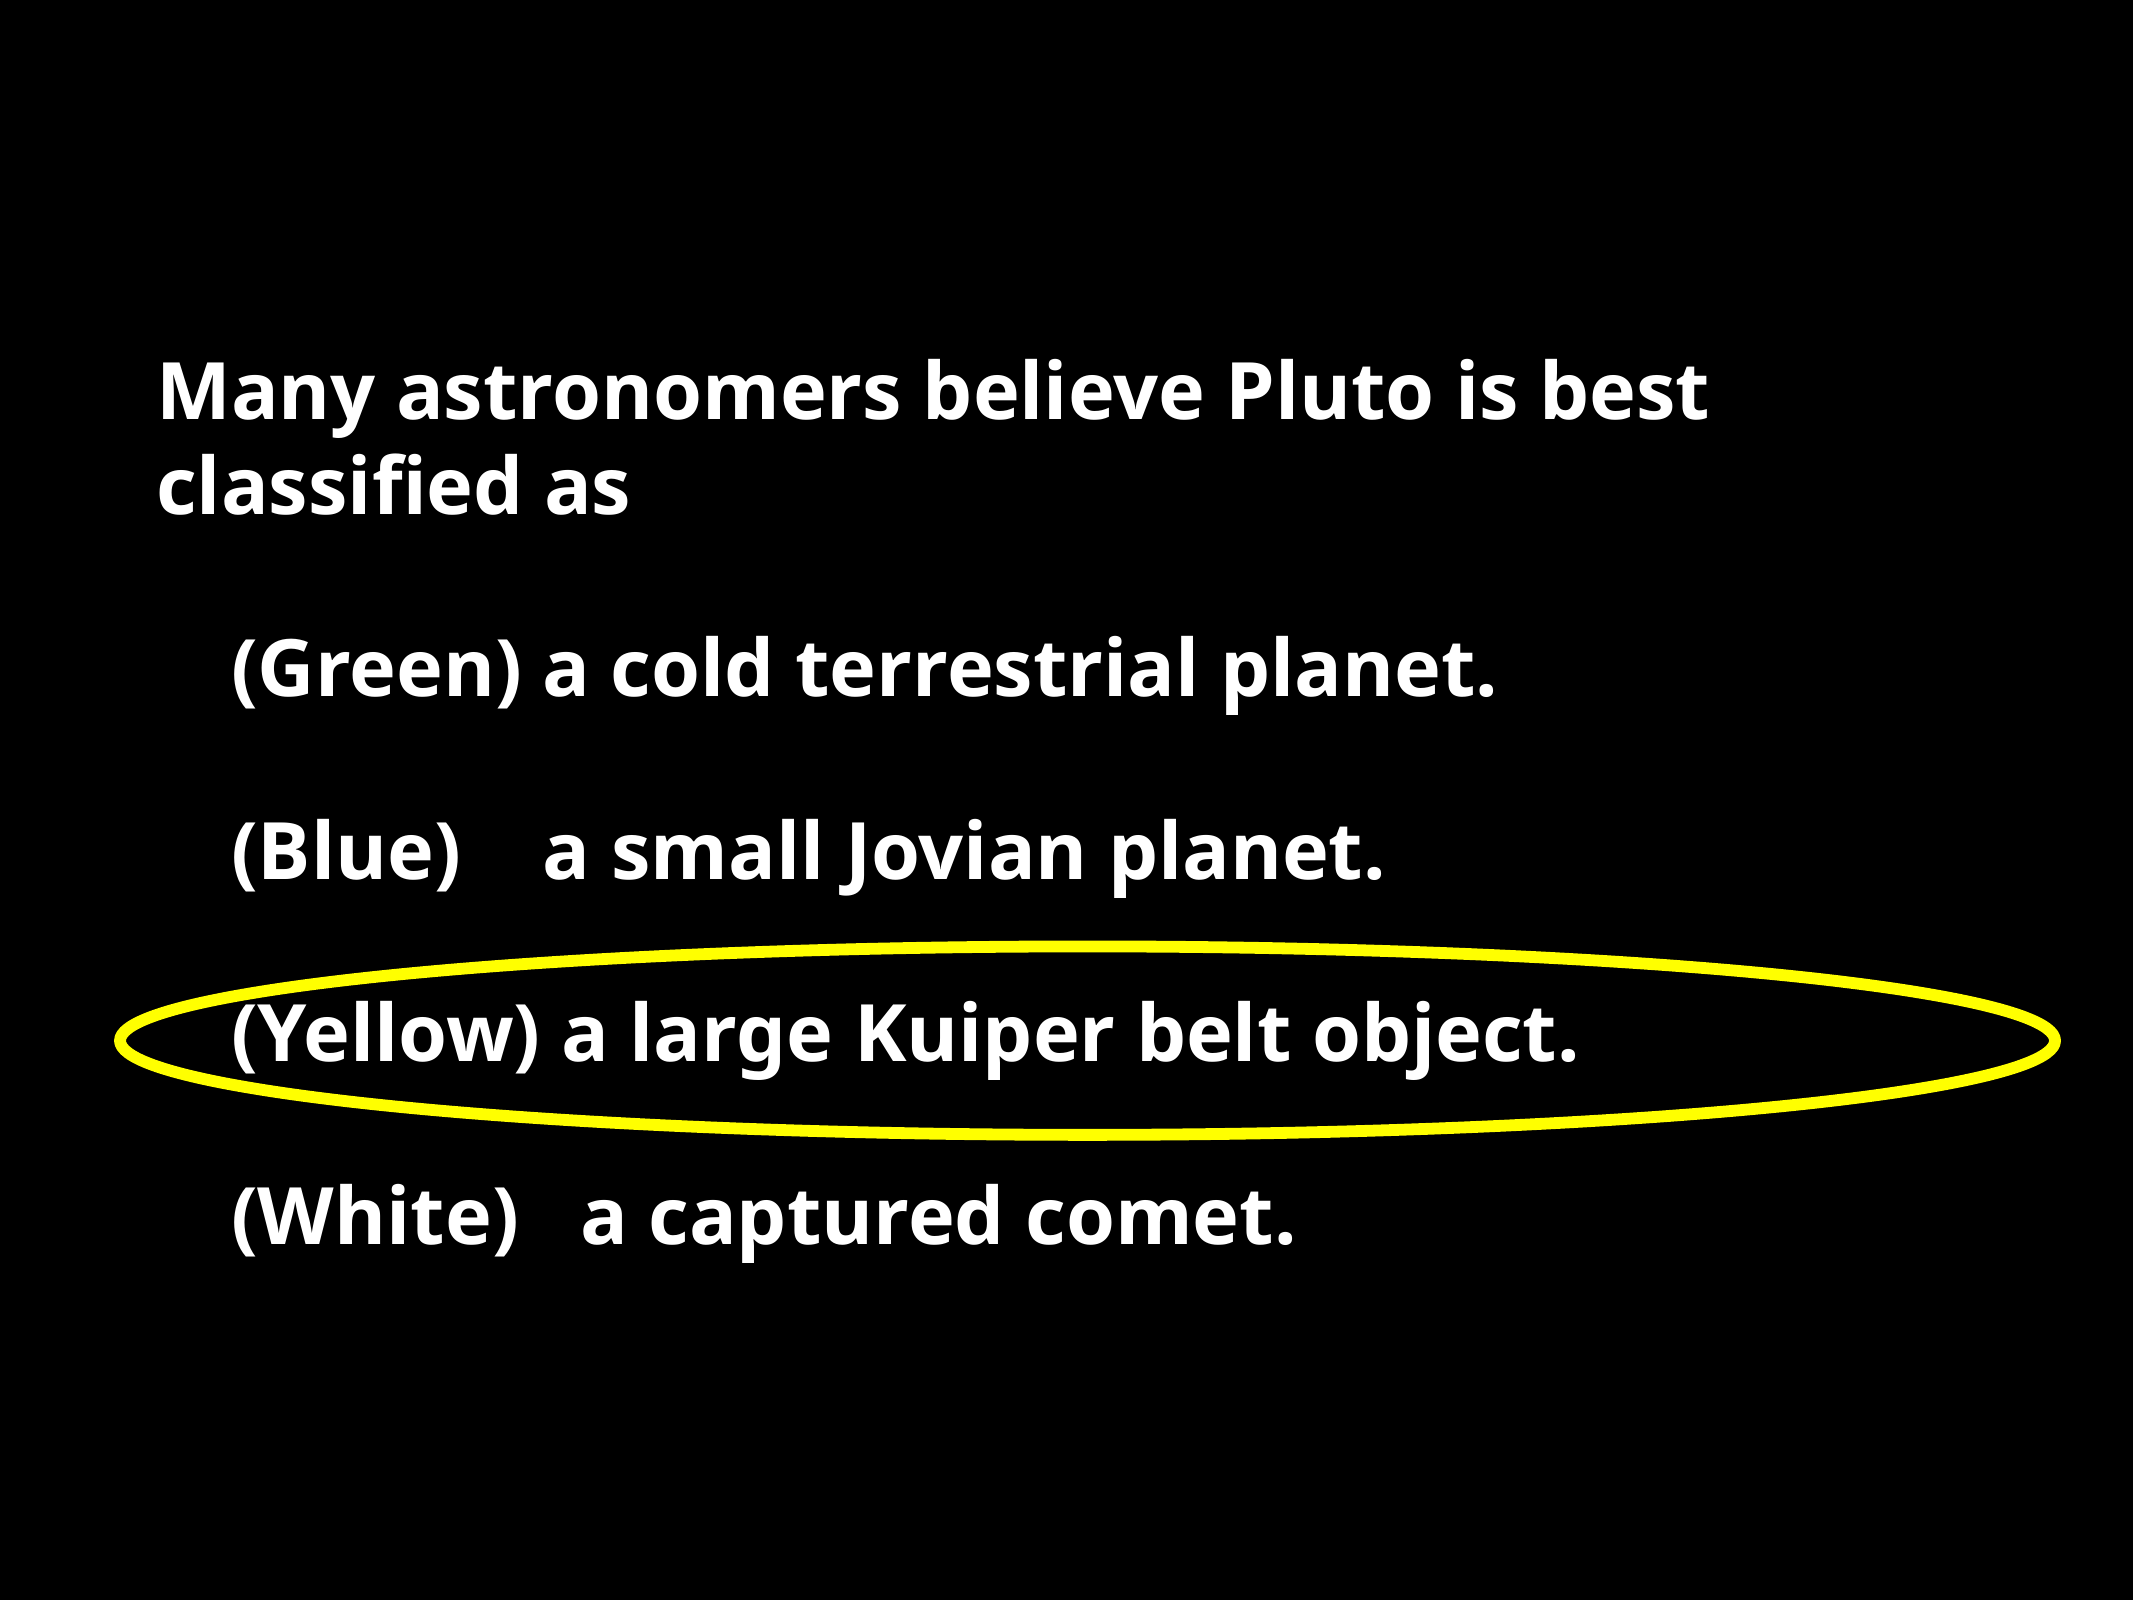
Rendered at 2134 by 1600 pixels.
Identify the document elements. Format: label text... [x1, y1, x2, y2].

list Many astronomers believe Pluto is best classified as (Green) a cold terrestrial planet. (Blue) a small Jovian planet. (Yellow) a large Kuiper belt object. (White) a captured comet. [156, 208, 1978, 1008]
list Many astronomers believe Pluto is best classified as (Green) a cold terrestrial planet. (Blue) a small Jovian planet. (Yellow) a large Kuiper belt object. (White) a captured comet. [156, 953, 1978, 1128]
list Many astronomers believe Pluto is best classified as (Green) a cold terrestrial planet. (Blue) a small Jovian planet. (Yellow) a large Kuiper belt object. (White) a captured comet. [156, 1073, 1978, 1392]
